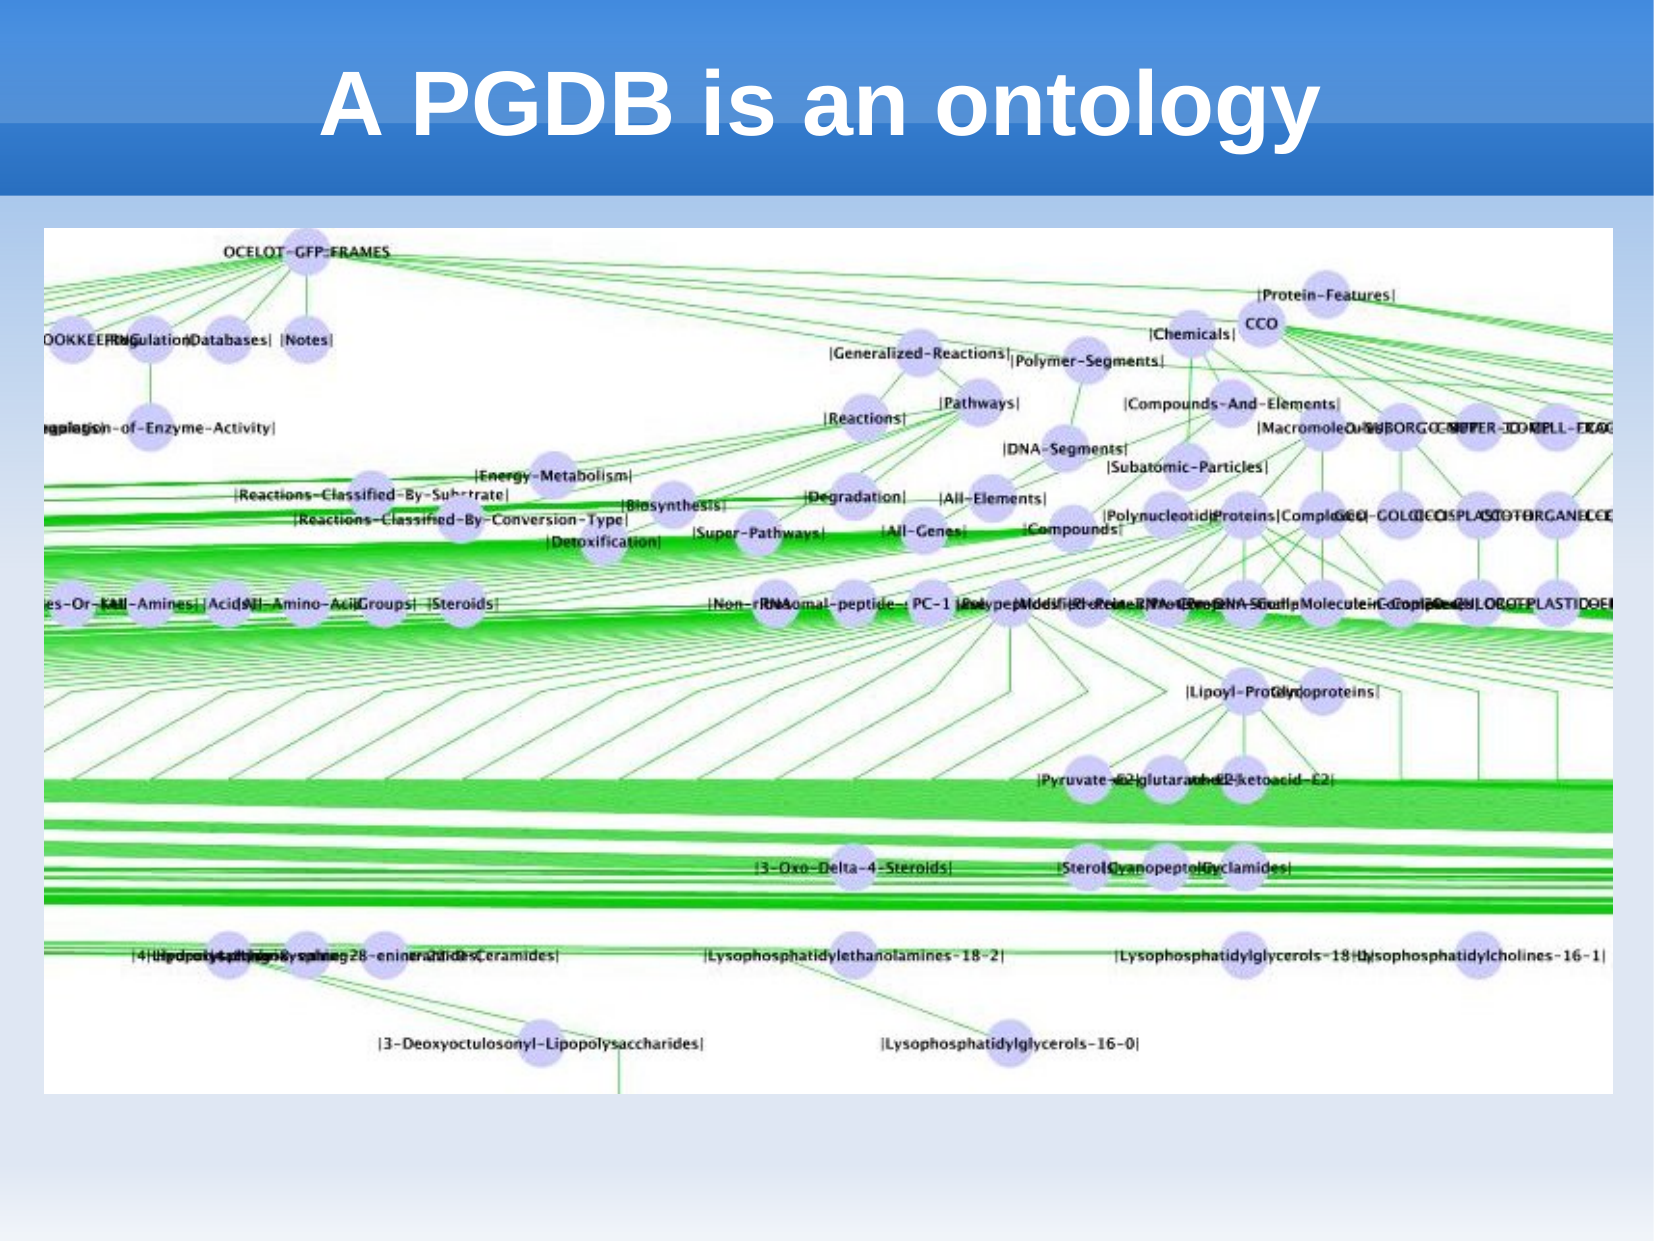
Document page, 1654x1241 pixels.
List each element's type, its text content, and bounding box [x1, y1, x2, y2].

picture [0, 0, 1654, 1241]
title A PGDB is an ontology [76, 0, 1565, 208]
